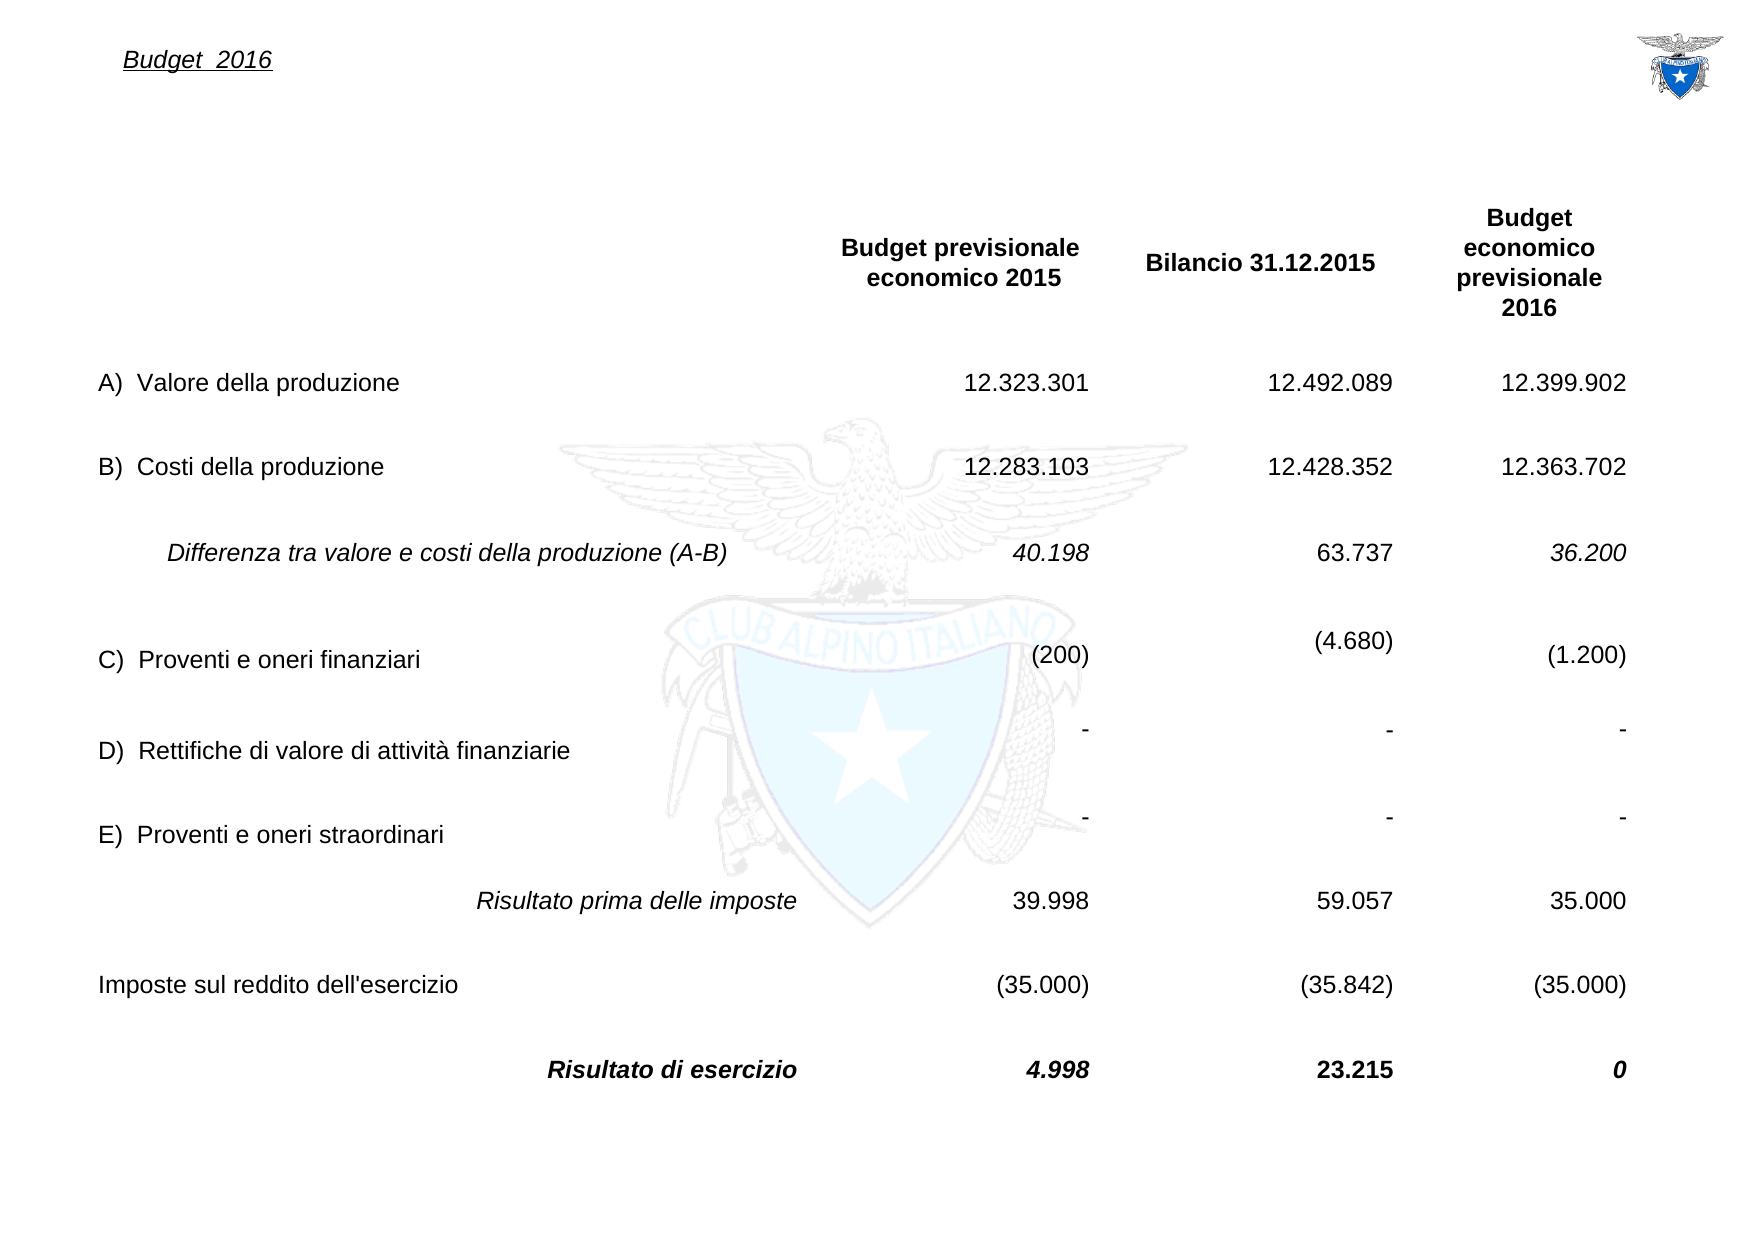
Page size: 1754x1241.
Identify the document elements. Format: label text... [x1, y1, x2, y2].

table_cell 12.323.301 [815, 340, 1102, 424]
table_cell Risultato prima delle imposte [81, 857, 815, 941]
table_cell (1.200) [1409, 596, 1639, 682]
table_header Bilancio 31.12.2015 [1102, 183, 1409, 340]
table_cell - [815, 682, 1102, 773]
table_cell 63.737 [1102, 507, 1409, 596]
table_cell - [1409, 682, 1639, 773]
table_cell 36.200 [1409, 507, 1639, 596]
table_header Budget previsionale economico 2015 [815, 183, 1102, 340]
table_cell 35.000 [1409, 857, 1639, 941]
table_cell 12.283.103 [815, 424, 1102, 507]
table_cell 12.492.089 [1102, 340, 1409, 424]
table_cell Imposte sul reddito dell'esercizio [81, 941, 815, 1025]
table_cell (4.680) [1102, 596, 1409, 682]
text_box Budget 2016 [50, 35, 346, 81]
table_header [81, 183, 815, 340]
table_cell Differenza tra valore e costi della produzione (A-B) [81, 507, 815, 596]
table_cell 23.215 [1102, 1025, 1409, 1112]
table_header Budget economico previsionale 2016 [1409, 183, 1639, 340]
table_cell 0 [1409, 1025, 1639, 1112]
table_cell 12.428.352 [1102, 424, 1409, 507]
table_cell (200) [815, 596, 1102, 682]
table_cell 12.399.902 [1409, 340, 1639, 424]
table_cell - [1409, 773, 1639, 857]
table_cell B) Costi della produzione [81, 424, 815, 507]
picture [1633, 29, 1728, 108]
table_cell 39.998 [815, 857, 1102, 941]
table_cell (35.842) [1102, 941, 1409, 1025]
table_cell E) Proventi e oneri straordinari [81, 773, 815, 857]
table_cell C) Proventi e oneri finanziari [81, 596, 815, 682]
table_cell Risultato di esercizio [81, 1025, 815, 1112]
table_cell 40.198 [815, 507, 1102, 596]
table_cell 59.057 [1102, 857, 1409, 941]
table_cell 4.998 [815, 1025, 1102, 1112]
table_cell 12.363.702 [1409, 424, 1639, 507]
table_cell - [1102, 773, 1409, 857]
table_cell A) Valore della produzione [81, 340, 815, 424]
table_cell (35.000) [1409, 941, 1639, 1025]
table_cell - [815, 773, 1102, 857]
table_cell (35.000) [815, 941, 1102, 1025]
table_cell D) Rettifiche di valore di attività finanziarie [81, 682, 815, 773]
table_cell - [1102, 682, 1409, 773]
